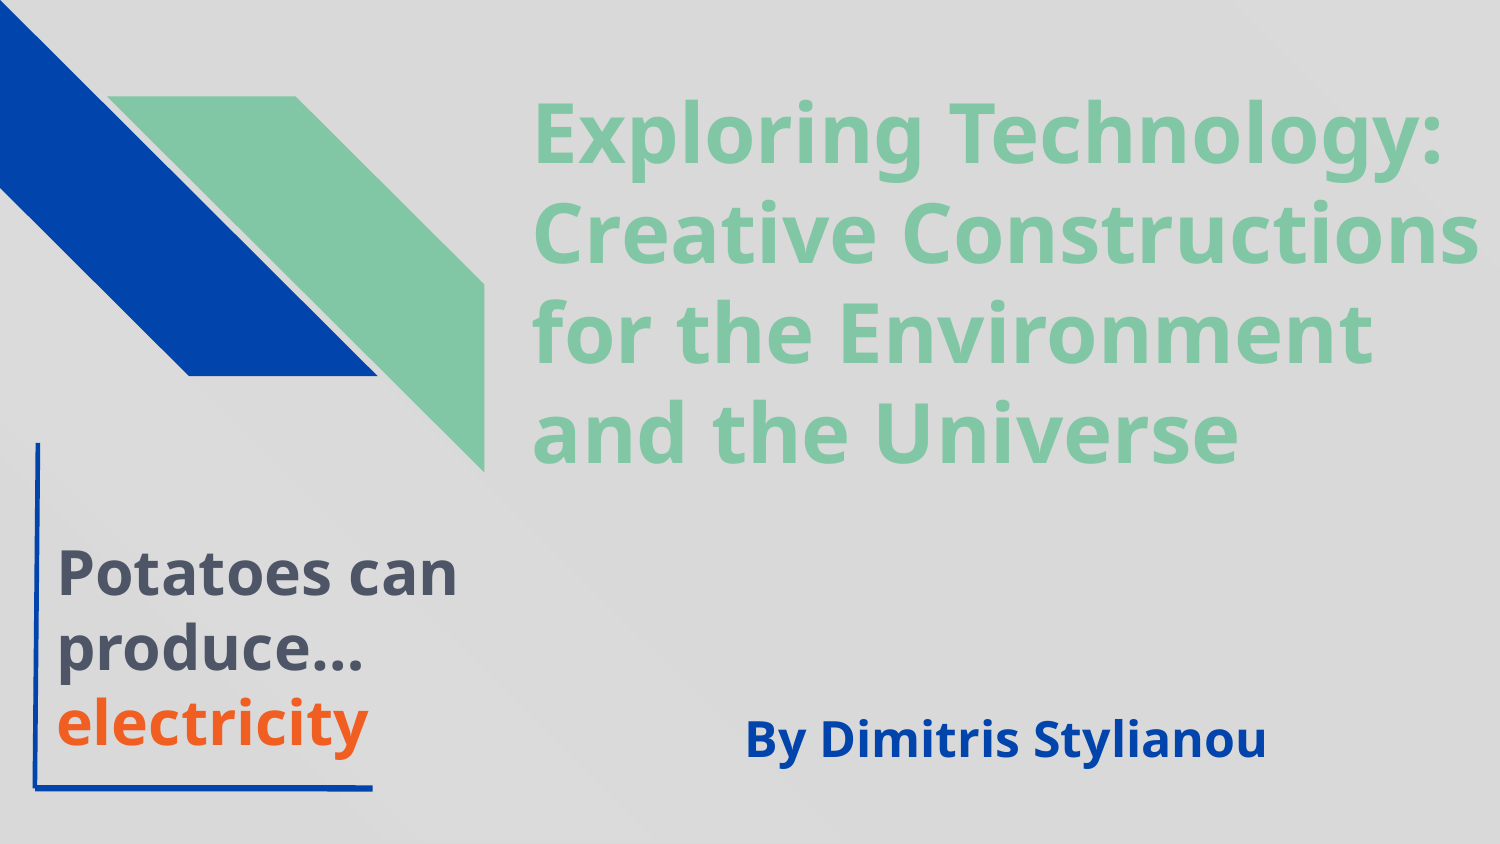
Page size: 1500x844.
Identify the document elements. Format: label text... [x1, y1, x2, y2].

text_box Potatoes can produce… electricity [41, 517, 627, 773]
title Exploring Technology: Creative Constructions for the Environment and the Universe [516, 65, 1500, 511]
subtitle By Dimitris Stylianou [729, 692, 1299, 776]
